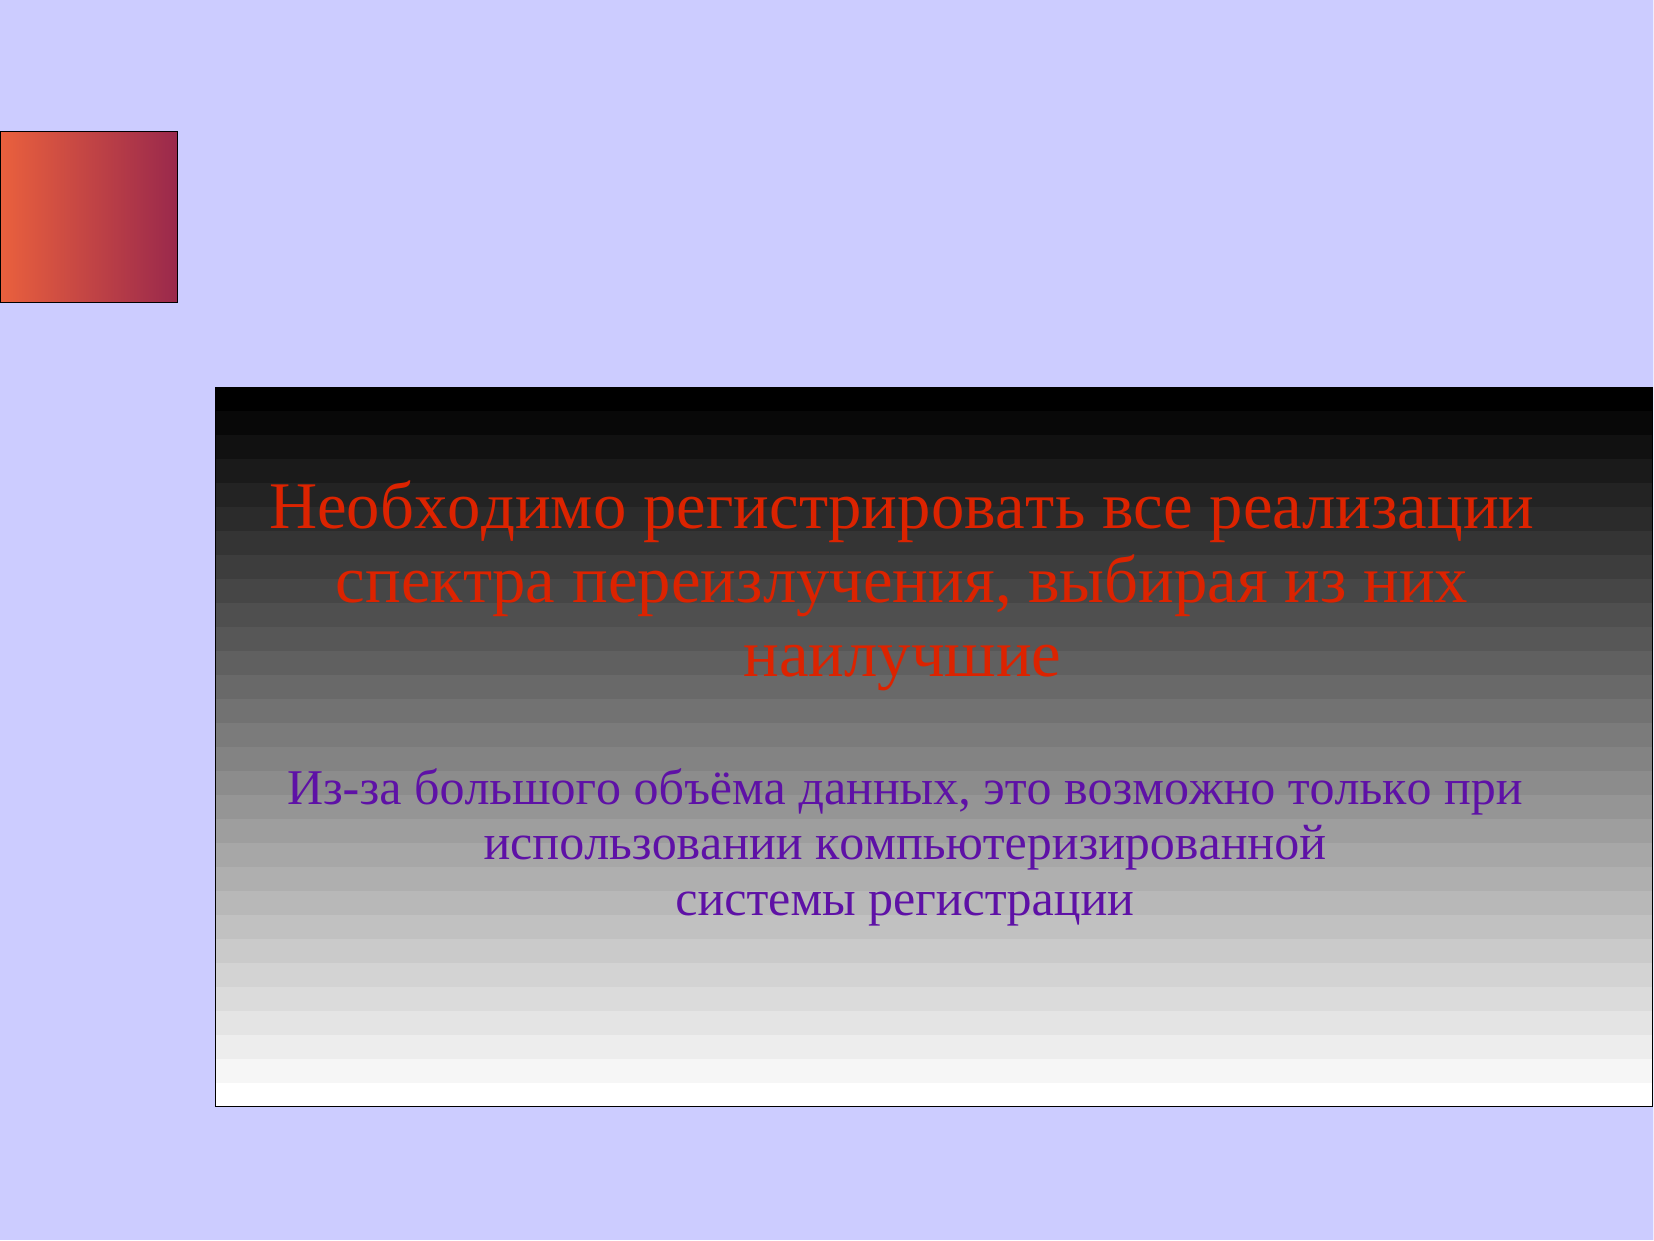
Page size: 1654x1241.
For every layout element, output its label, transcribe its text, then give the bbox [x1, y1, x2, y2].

text_box Из-за большого объёма данных, это возможно только при использовании компьютеризированной системы регистрации [287, 759, 1528, 995]
text_box Необходимо регистрировать все реализации спектра переизлучения, выбирая из них наилучшие [269, 468, 1649, 718]
